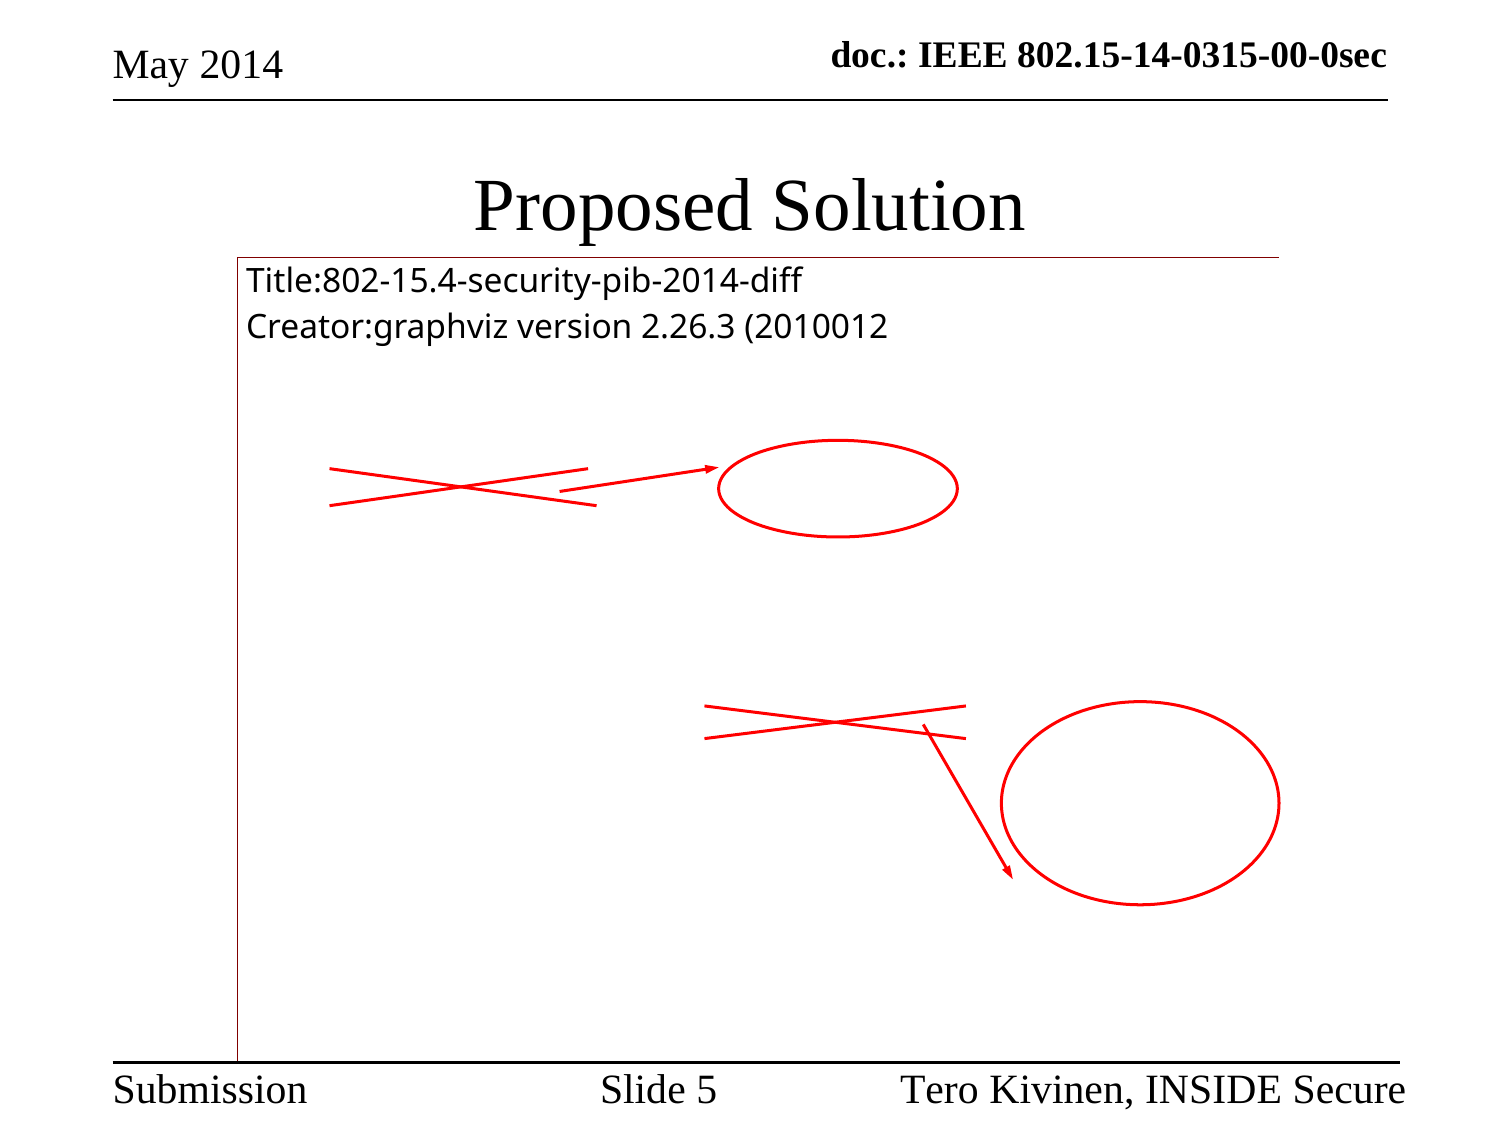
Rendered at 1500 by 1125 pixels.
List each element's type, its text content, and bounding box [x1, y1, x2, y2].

title Proposed Solution [112, 112, 1388, 288]
picture [235, 254, 1279, 1061]
picture [1003, 704, 1277, 903]
